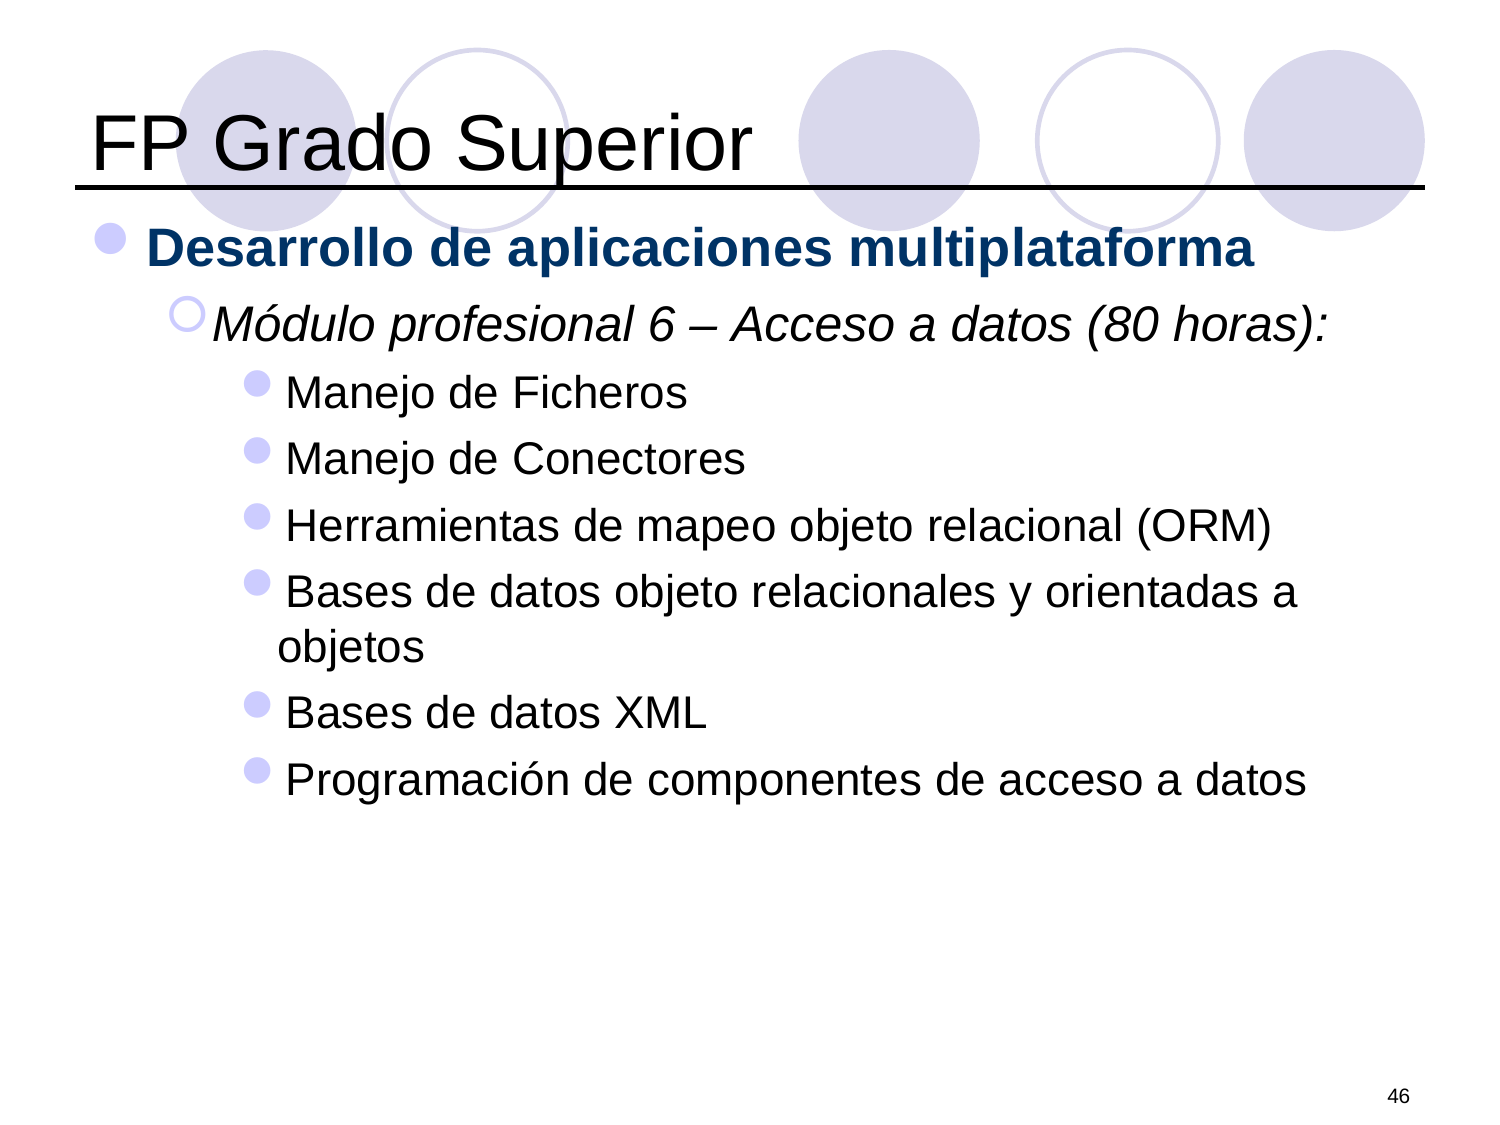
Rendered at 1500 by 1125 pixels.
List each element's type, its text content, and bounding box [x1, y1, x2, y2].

title FP Grado Superior [75, 45, 1426, 212]
list Desarrollo de aplicaciones multiplataforma Módulo profesional 6 – Acceso a datos (80 horas): Manejo de Ficheros Manejo de Conectores Herramientas de mapeo objeto relacional (ORM) Bases de datos objeto relacionales y orientadas a objetos Bases de datos XML Programación de componentes de acceso a datos [74, 212, 1450, 1063]
text_box <number> [1074, 1074, 1426, 1101]
